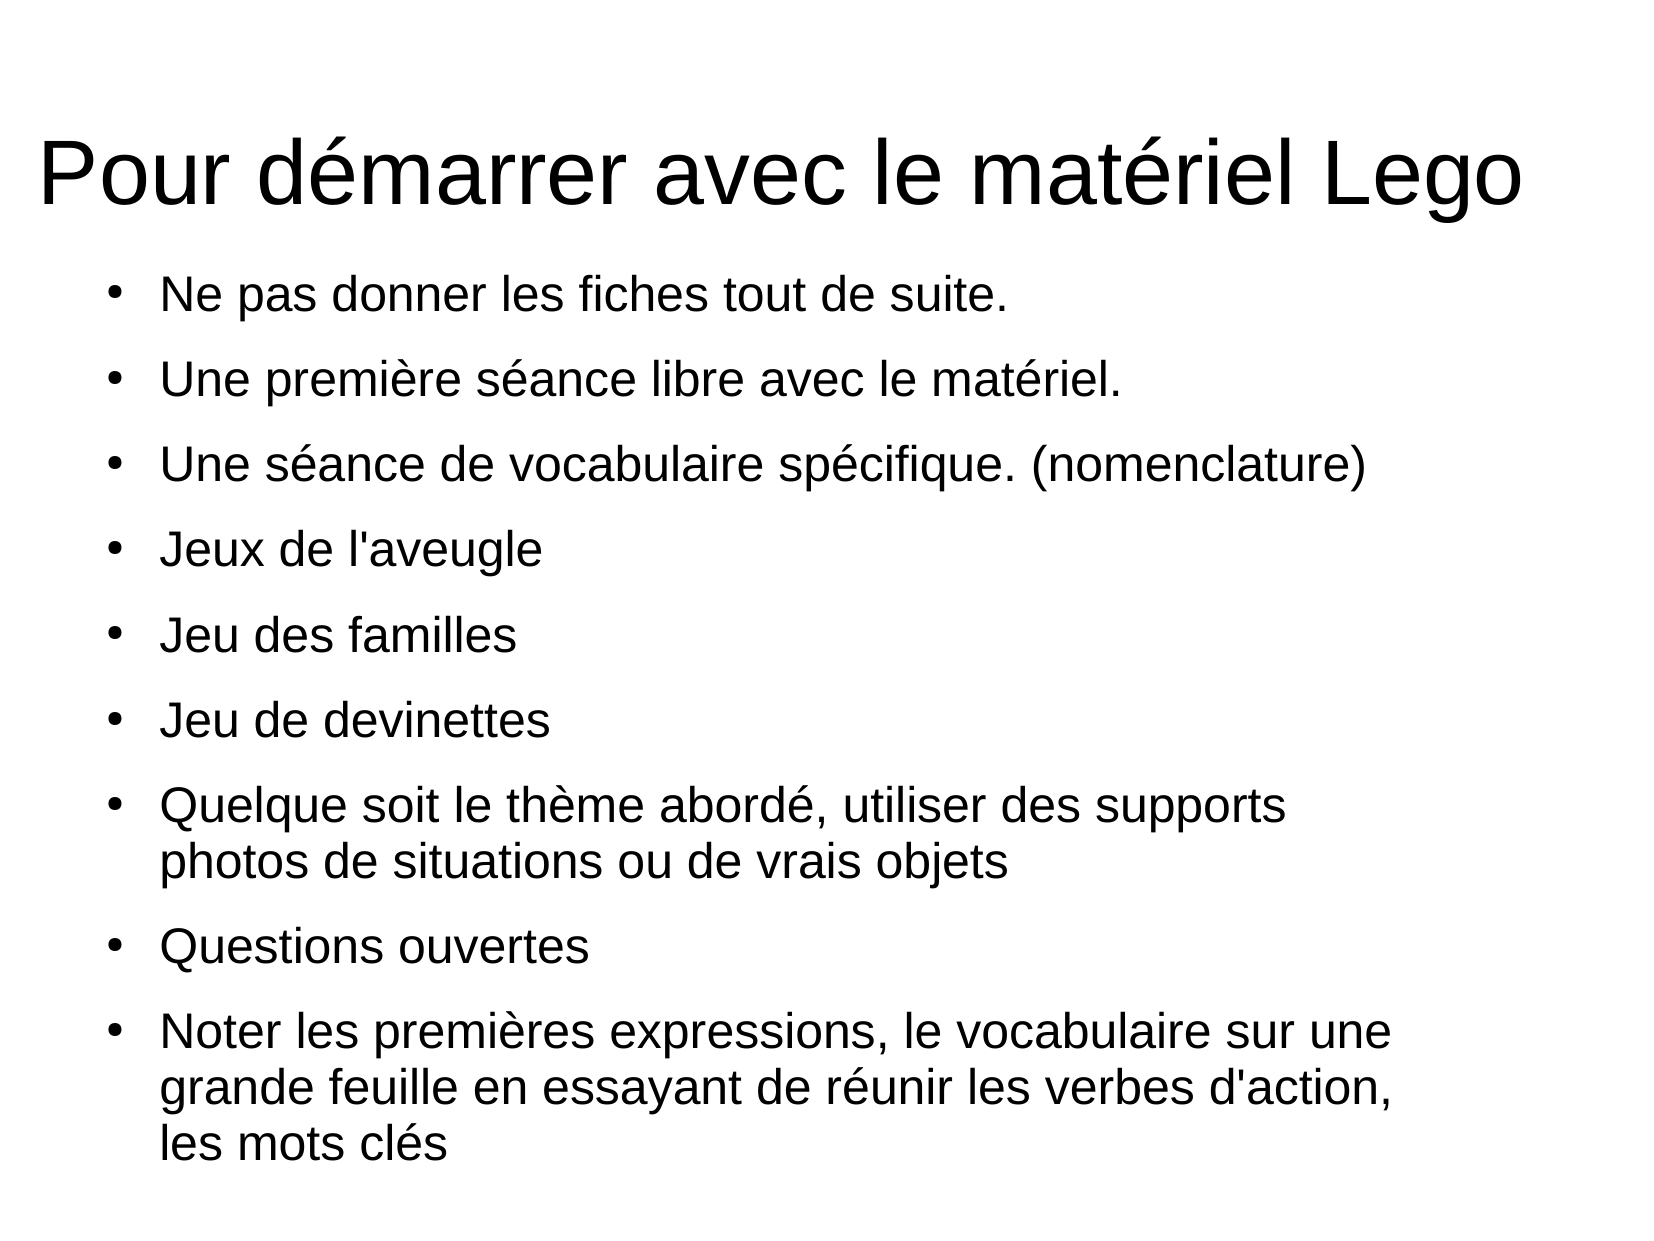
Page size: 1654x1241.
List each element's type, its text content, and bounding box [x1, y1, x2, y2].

list Ne pas donner les fiches tout de suite. Une première séance libre avec le matériel. Une séance de vocabulaire spécifique. (nomenclature) Jeux de l'aveugle Jeu des familles Jeu de devinettes Quelque soit le thème abordé, utiliser des supports photos de situations ou de vrais objets Questions ouvertes Noter les premières expressions, le vocabulaire sur une grande feuille en essayant de réunir les verbes d'action, les mots clés [88, 265, 1447, 1241]
title Pour démarrer avec le matériel Lego [0, 19, 1565, 325]
